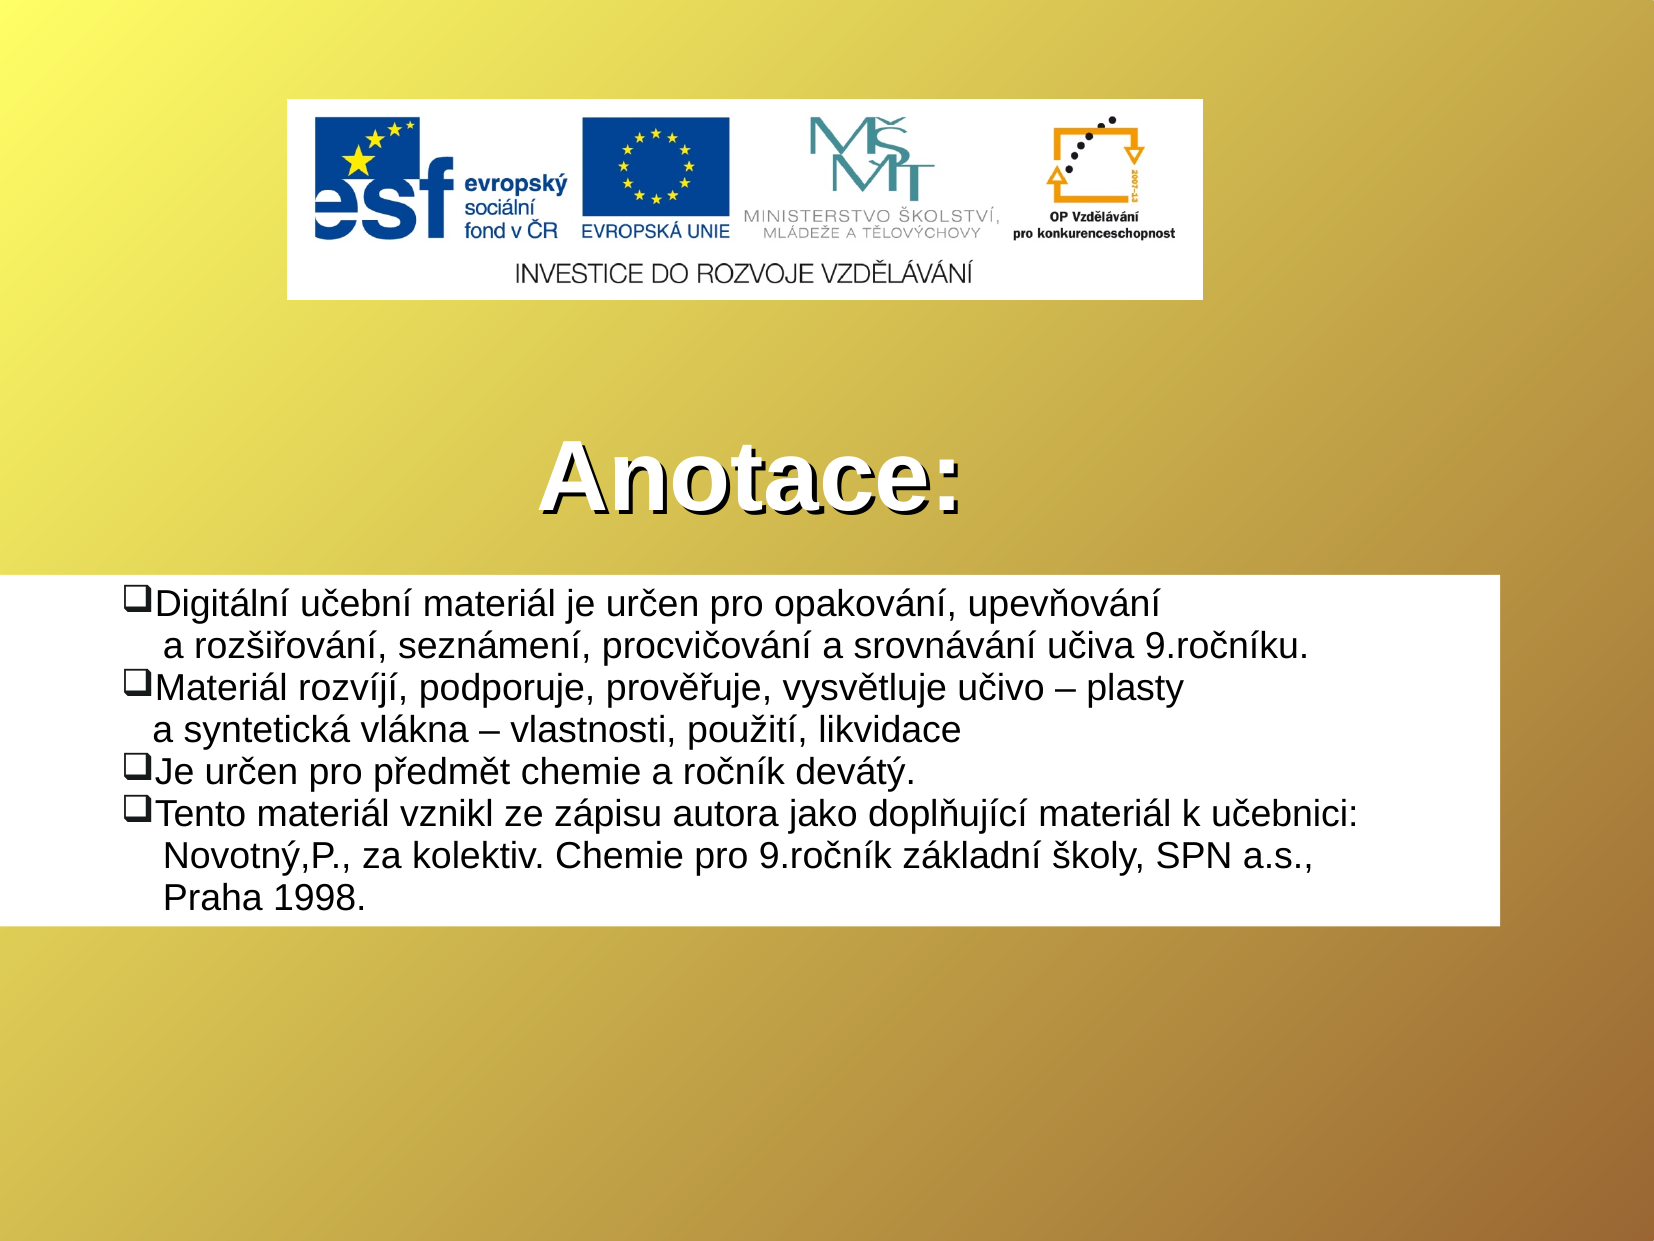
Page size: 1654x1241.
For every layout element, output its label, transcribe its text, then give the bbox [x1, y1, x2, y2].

picture [287, 99, 1203, 300]
title Anotace: [112, 349, 1388, 574]
text_box Digitální učební materiál je určen pro opakování, upevňování a rozšiřování, seznámení, procvičování a srovnávání učiva 9.ročníku. Materiál rozvíjí, podporuje, prověřuje, vysvětluje učivo – plasty a syntetická vlákna – vlastnosti, použití, likvidace Je určen pro předmět chemie a ročník devátý. Tento materiál vznikl ze zápisu autora jako doplňující materiál k učebnici: Novotný,P., za kolektiv. Chemie pro 9.ročník základní školy, SPN a.s., Praha 1998. [0, 574, 1501, 927]
